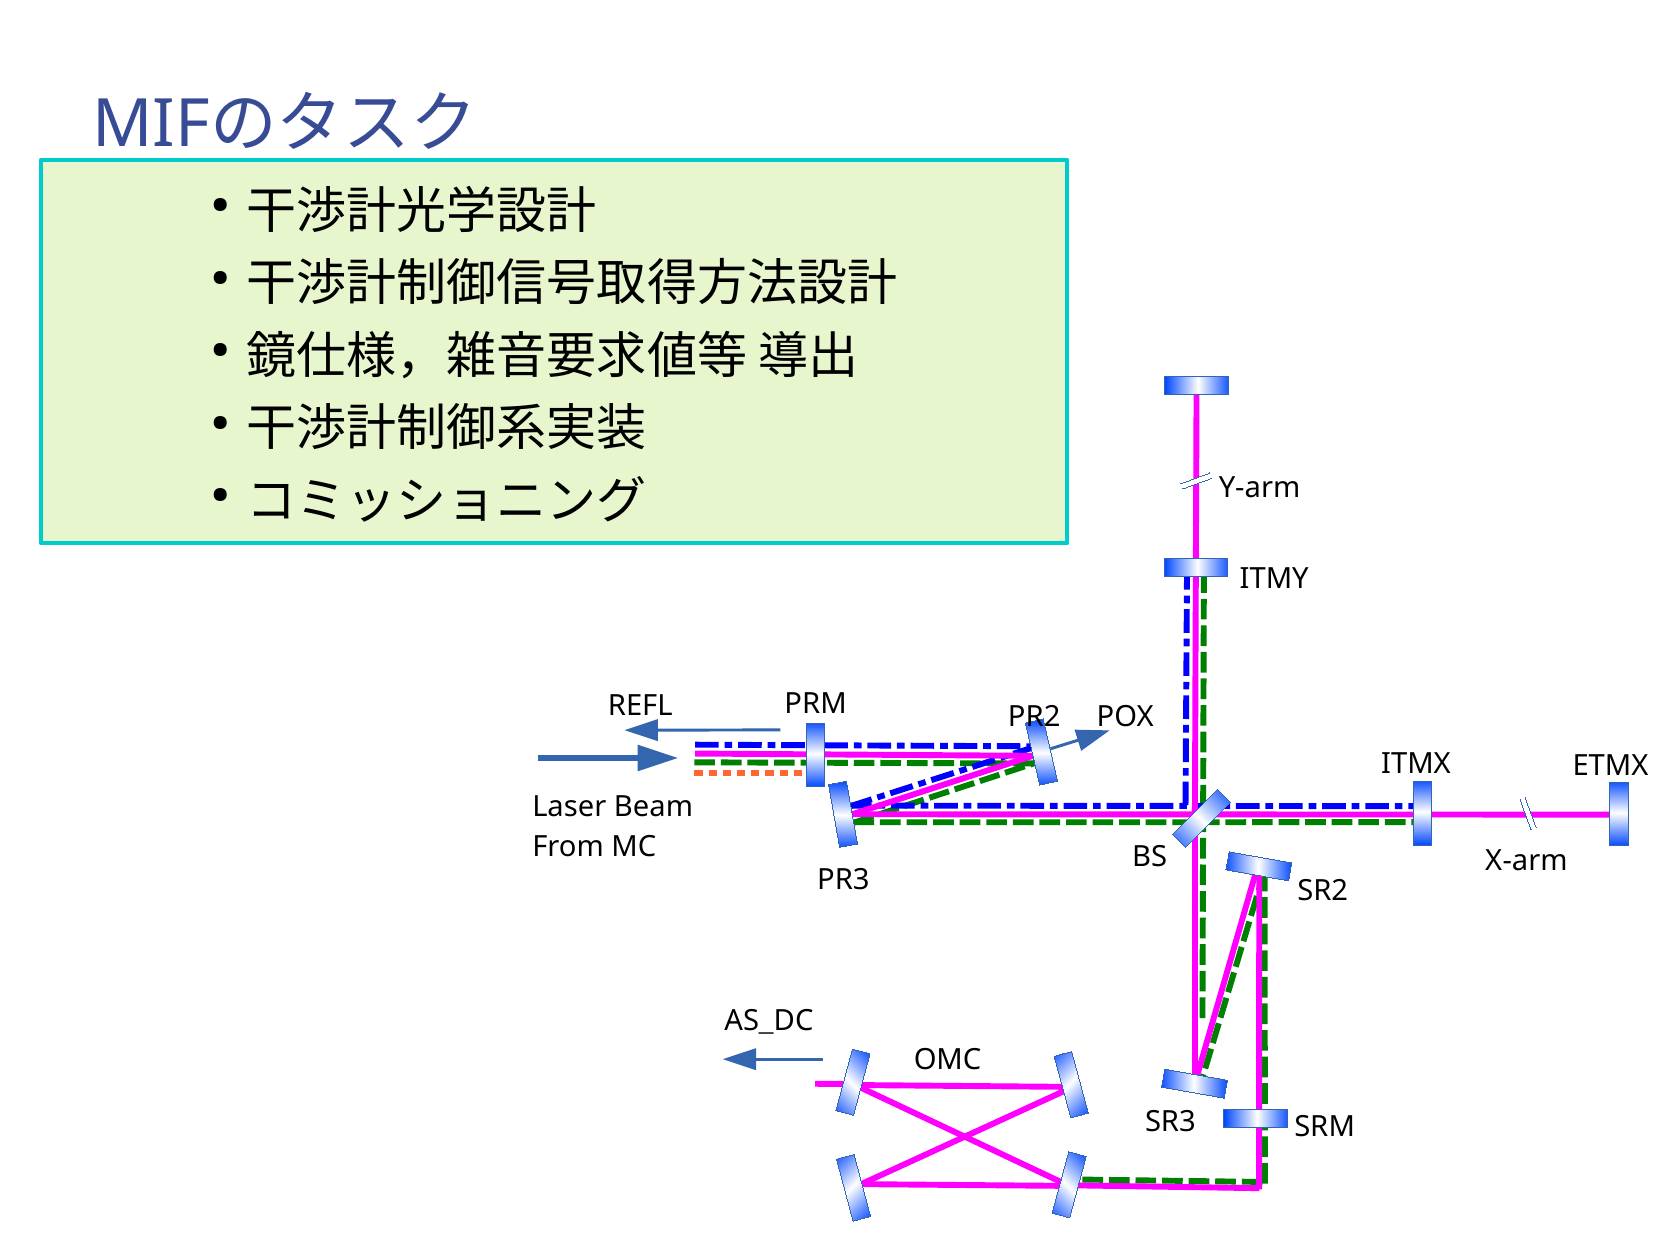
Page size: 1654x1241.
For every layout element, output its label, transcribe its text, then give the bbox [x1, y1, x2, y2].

text_box [1520, 798, 1536, 830]
text_box [1054, 1051, 1089, 1118]
text_box 干渉計光学設計 干渉計制御信号取得方法設計 鏡仕様，雑音要求値等 導出 干渉計制御系実装 コミッショニング [40, 159, 1068, 544]
text_box X-arm [1470, 831, 1583, 886]
text_box MIFのタスク [77, 61, 940, 158]
text_box PR2 [993, 687, 1081, 742]
text_box SR3 [1130, 1093, 1217, 1148]
text_box ITMY [1224, 549, 1335, 604]
text_box [1161, 1069, 1228, 1099]
text_box OMC [899, 1030, 1036, 1085]
text_box [1164, 376, 1229, 395]
text_box SRM [1279, 1097, 1381, 1152]
text_box [1609, 791, 1629, 846]
text_box POX [1081, 687, 1179, 742]
text_box PR3 [802, 850, 892, 905]
text_box [1180, 475, 1204, 488]
text_box [1052, 1151, 1087, 1218]
text_box REFL [593, 677, 702, 732]
text_box [806, 730, 825, 787]
text_box [1413, 789, 1432, 846]
text_box [828, 781, 858, 848]
text_box Laser Beam From MC [517, 777, 706, 872]
text_box BS [1117, 828, 1206, 883]
text_box [1223, 1109, 1288, 1128]
text_box AS_DC [709, 992, 837, 1047]
text_box [836, 1154, 871, 1222]
text_box [1178, 789, 1231, 828]
text_box [1164, 558, 1224, 577]
text_box PRM [769, 675, 878, 730]
text_box ITMX [1366, 734, 1477, 789]
text_box SR2 [1282, 861, 1379, 916]
text_box [1225, 851, 1282, 880]
text_box Y-arm [1204, 459, 1316, 514]
text_box [1029, 742, 1058, 786]
text_box [835, 1049, 870, 1116]
text_box ETMX [1557, 736, 1654, 791]
